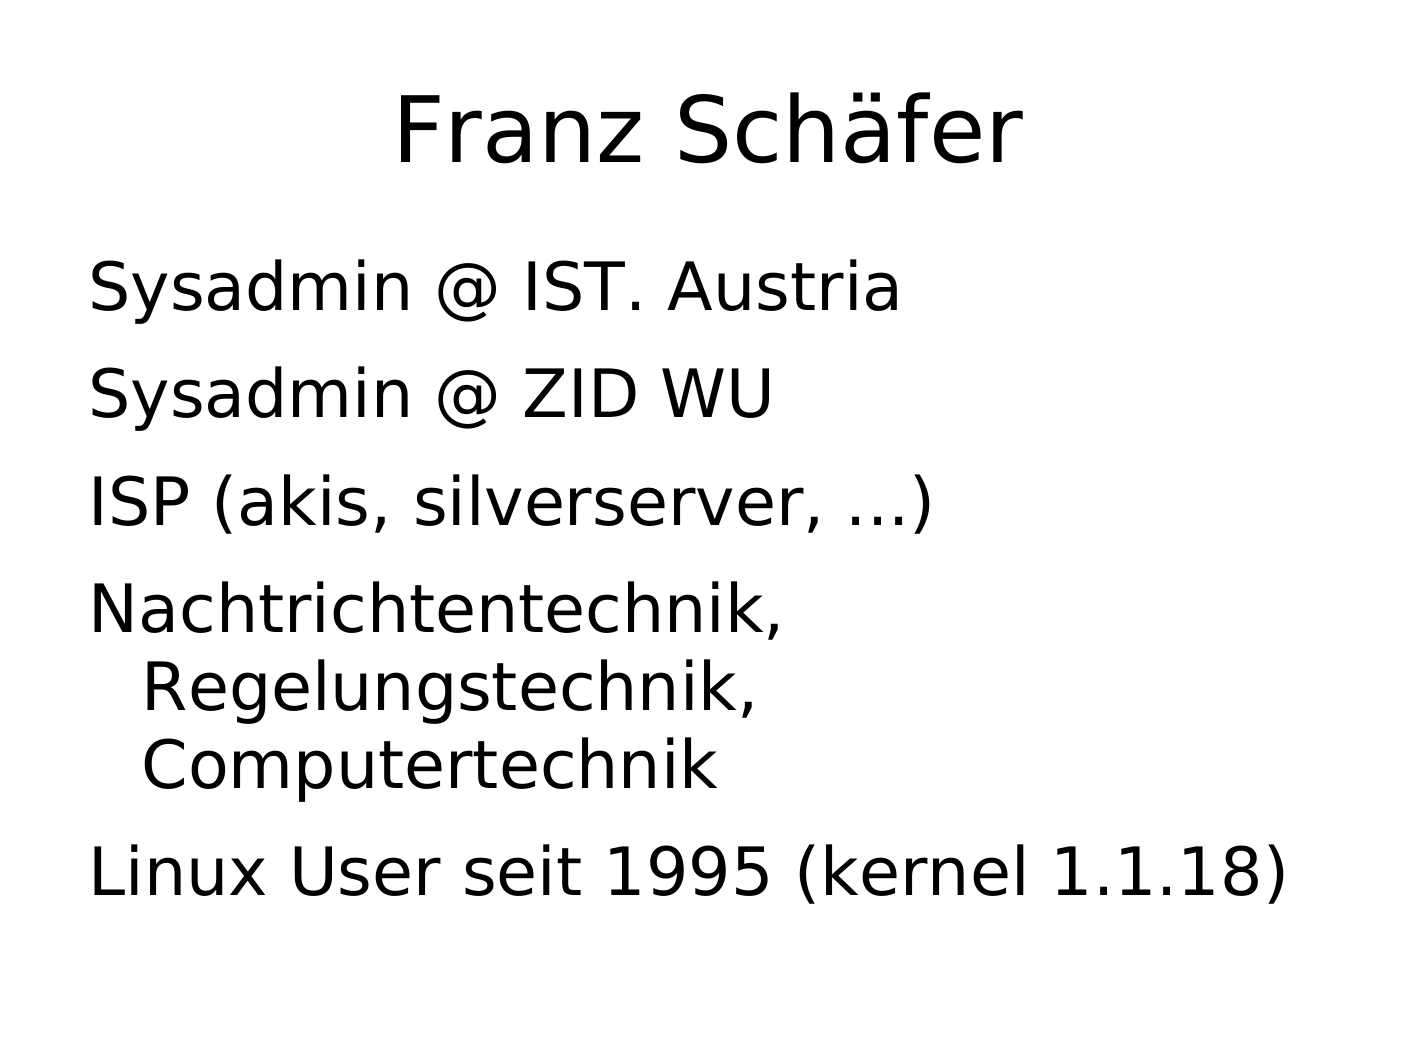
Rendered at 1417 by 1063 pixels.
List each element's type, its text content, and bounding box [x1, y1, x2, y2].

list Sysadmin @ IST. Austria Sysadmin @ ZID WU ISP (akis, silverserver, ...) Nachtrichtentechnik, Regelungstechnik, Computertechnik Linux User seit 1995 (kernel 1.1.18) [70, 248, 1346, 936]
title Franz Schäfer [70, 49, 1346, 213]
